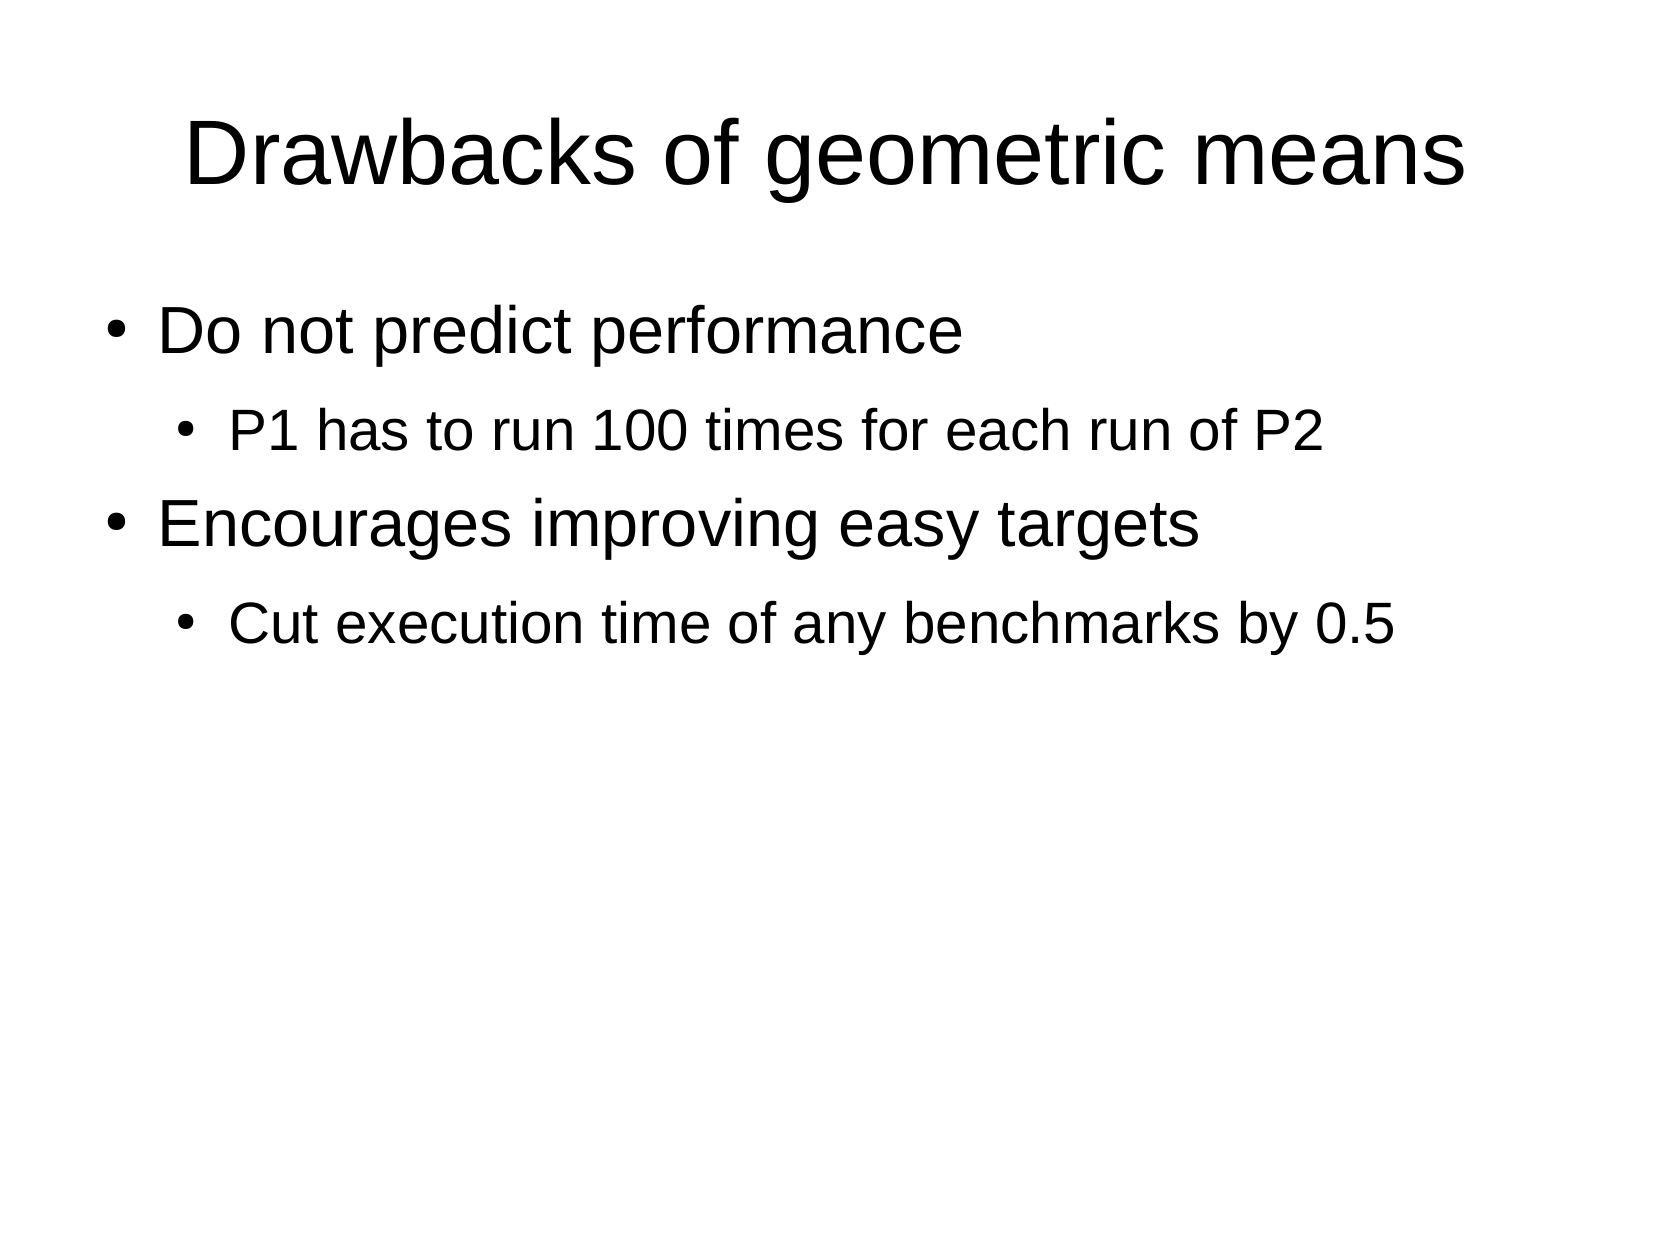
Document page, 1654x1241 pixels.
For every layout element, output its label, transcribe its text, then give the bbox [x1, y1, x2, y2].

list Do not predict performance P1 has to run 100 times for each run of P2 Encourages improving easy targets Cut execution time of any benchmarks by 0.5 [86, 293, 1576, 1013]
title Drawbacks of geometric means [82, 49, 1571, 257]
